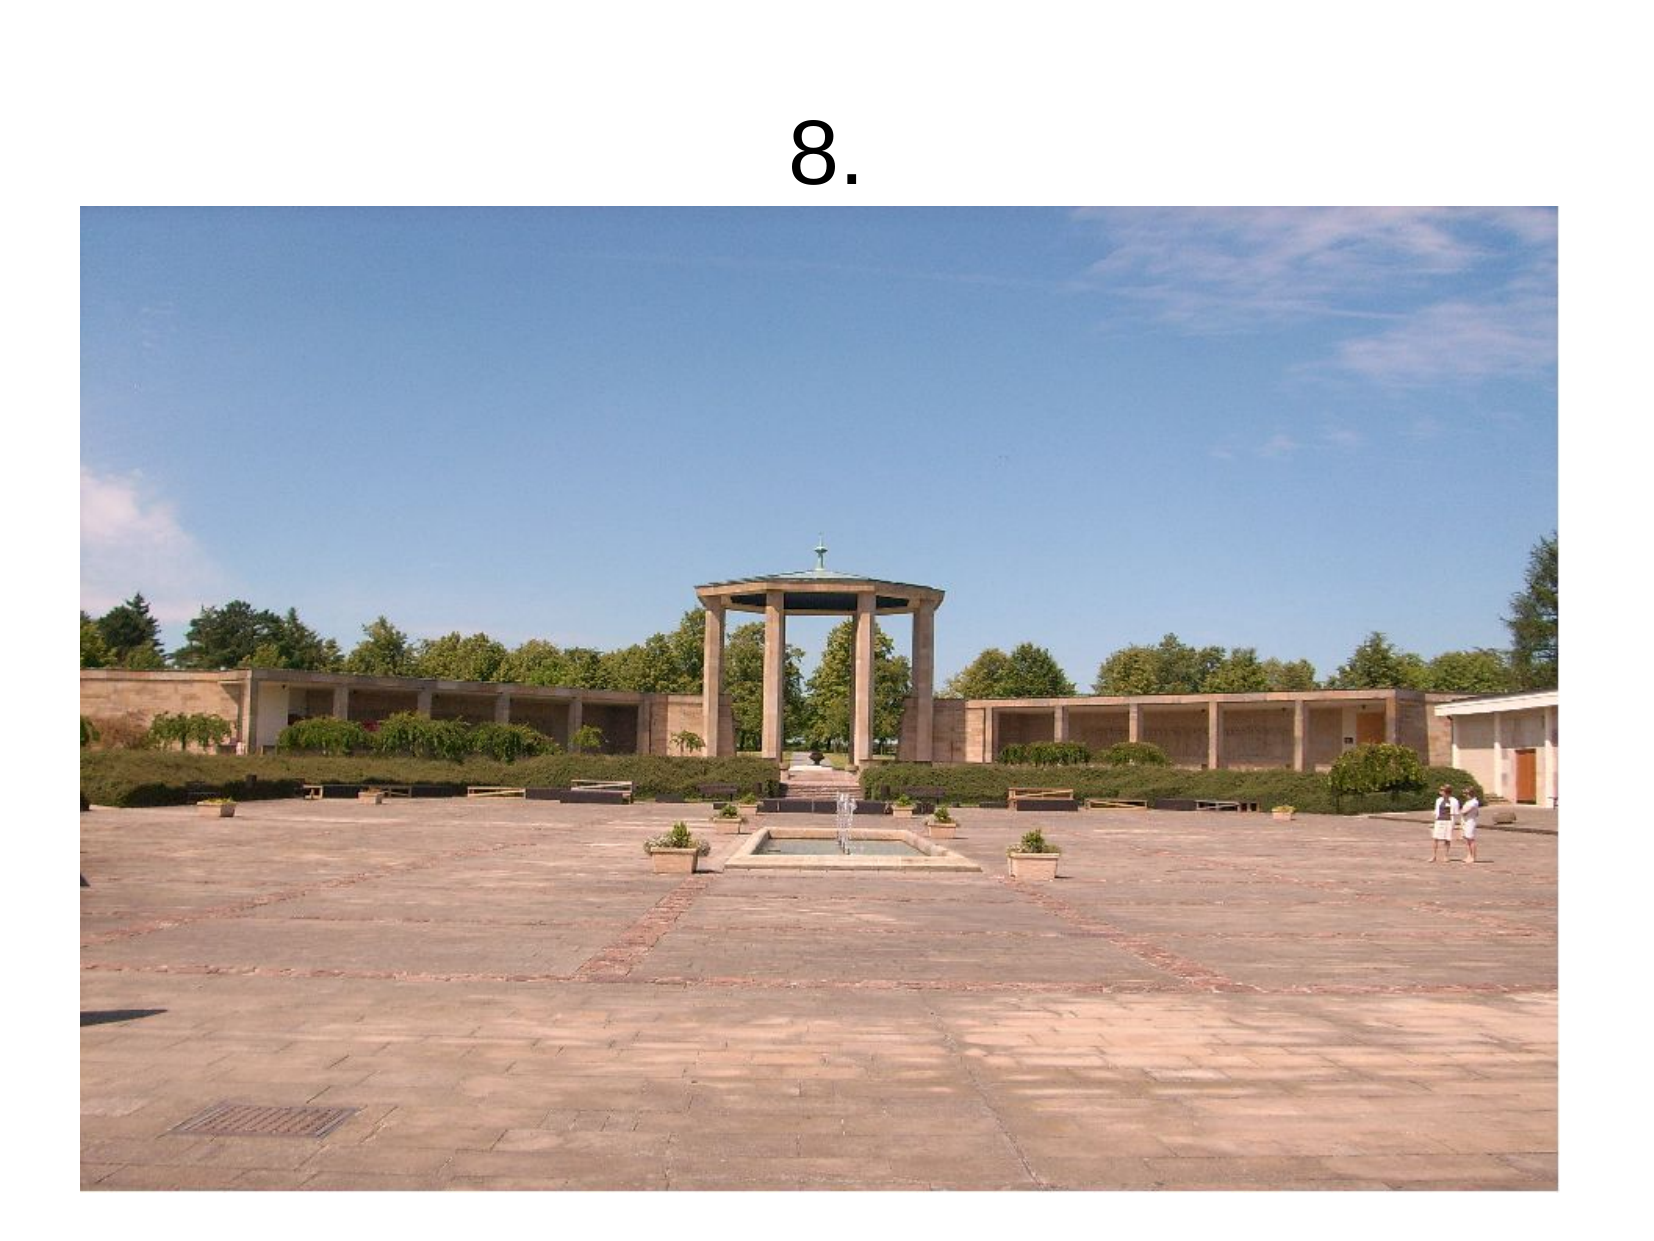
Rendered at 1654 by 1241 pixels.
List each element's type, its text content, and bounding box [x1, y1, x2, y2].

title 8. [82, 49, 1571, 257]
picture [80, 206, 1560, 1193]
